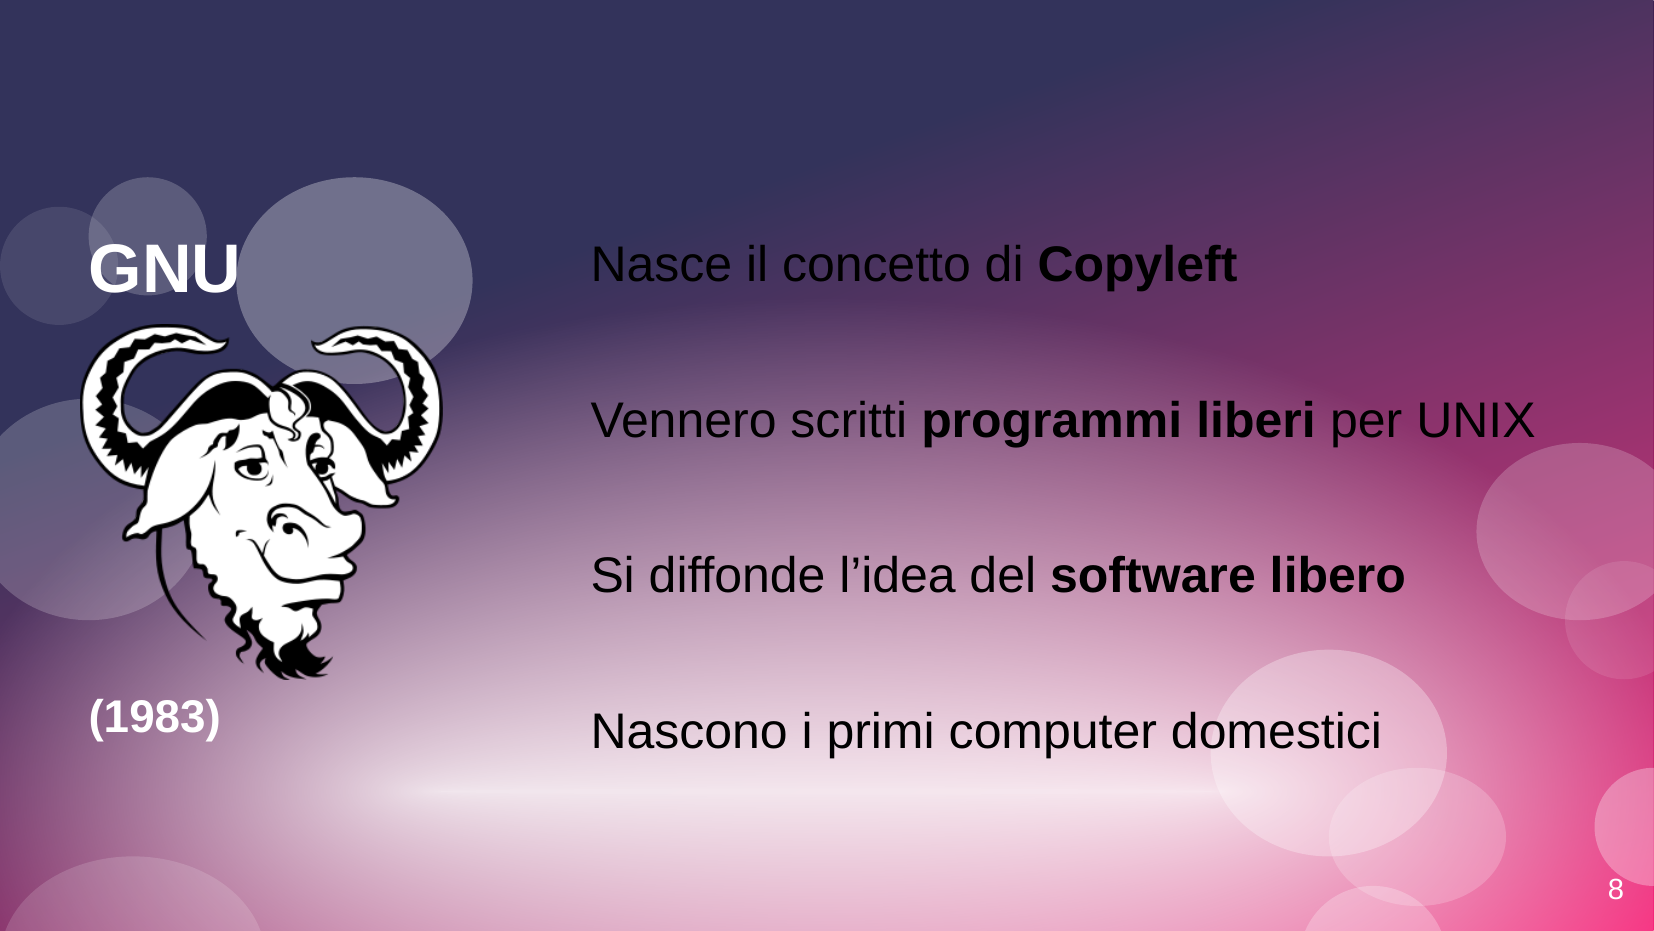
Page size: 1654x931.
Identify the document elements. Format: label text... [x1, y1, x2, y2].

title GNU (1983) [88, 230, 651, 743]
picture [80, 324, 443, 680]
list Nasce il concetto di Copyleft Vennero scritti programmi liberi per UNIX Si diffonde l’idea del software libero Nascono i primi computer domestici [590, 236, 1625, 827]
